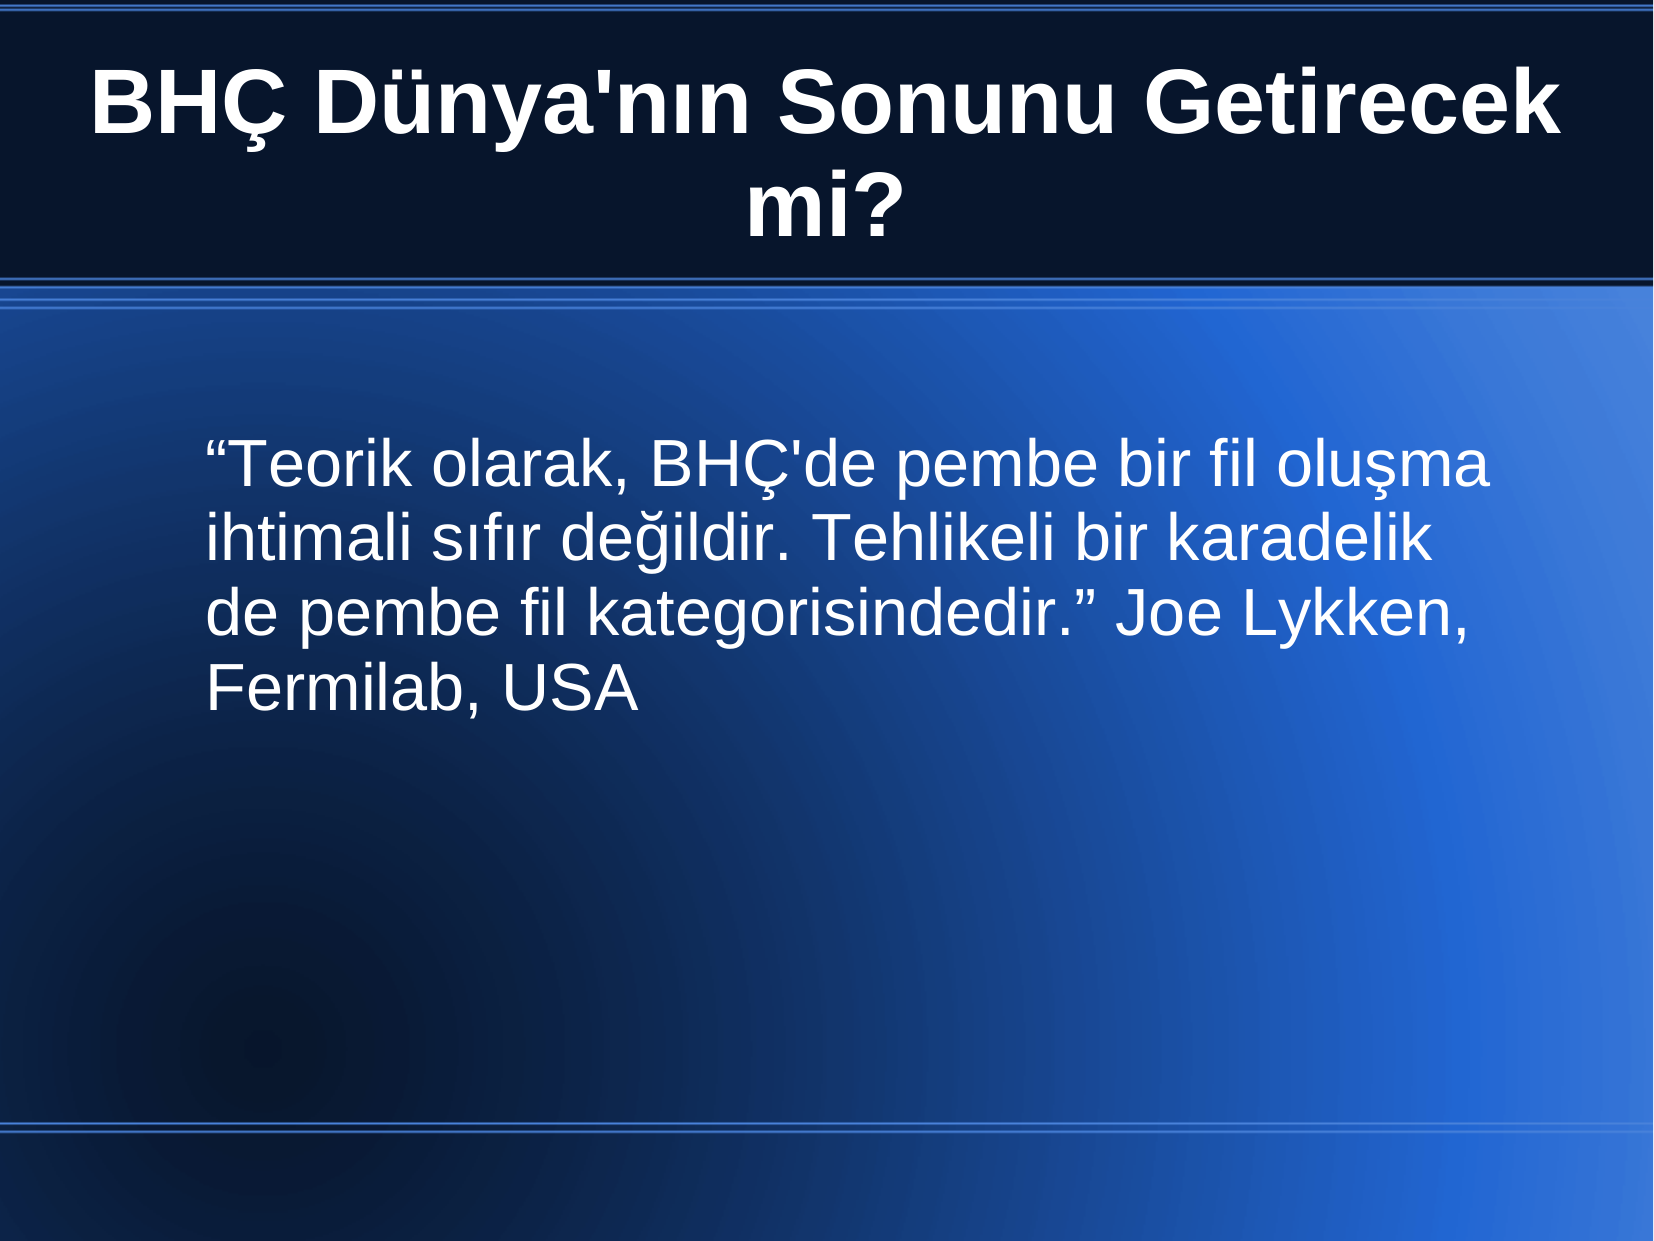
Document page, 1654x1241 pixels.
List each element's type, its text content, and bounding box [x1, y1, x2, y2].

list “Teorik olarak, BHÇ'de pembe bir fil oluşma ihtimali sıfır değildir. Tehlikeli bir karadelik de pembe fil kategorisindedir.” Joe Lykken, Fermilab, USA [134, 350, 1516, 1133]
picture [0, 0, 1654, 1241]
title BHÇ Dünya'nın Sonunu Getirecek mi? [82, 49, 1571, 257]
